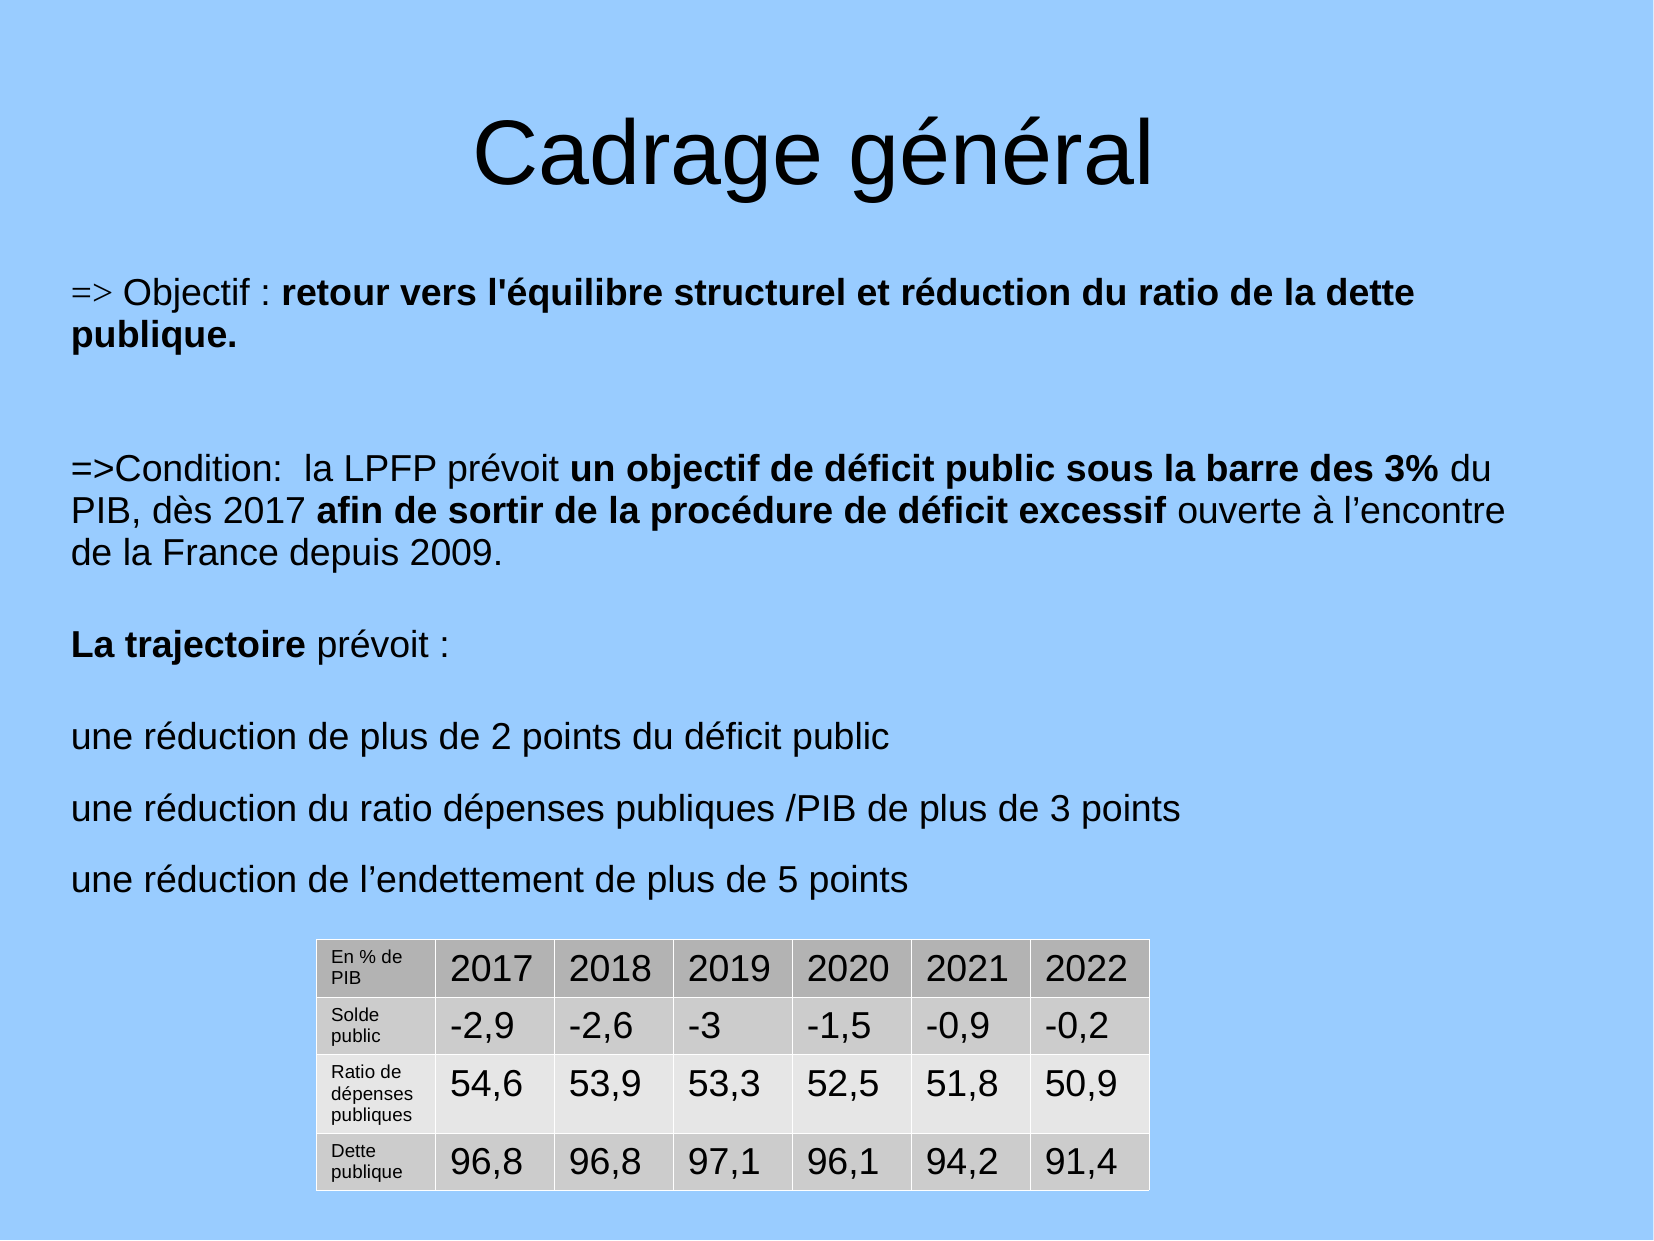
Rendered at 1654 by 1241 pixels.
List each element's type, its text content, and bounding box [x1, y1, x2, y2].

table_header En % de PIB [317, 940, 435, 997]
table_cell Solde public [317, 998, 435, 1054]
table_cell 54,6 [436, 1055, 554, 1133]
table_cell 91,4 [1031, 1134, 1149, 1190]
table_header 2019 [674, 940, 792, 997]
table_cell 96,8 [436, 1134, 554, 1190]
table_cell 96,8 [555, 1134, 673, 1190]
table_cell 94,2 [912, 1134, 1030, 1190]
table_header 2018 [555, 940, 673, 997]
table_cell -0,2 [1031, 998, 1149, 1054]
table_cell Dette publique [317, 1134, 435, 1190]
table_cell 51,8 [912, 1055, 1030, 1133]
table_cell 53,3 [674, 1055, 792, 1133]
table_cell 97,1 [674, 1134, 792, 1190]
table_cell 52,5 [793, 1055, 911, 1133]
table_cell 53,9 [555, 1055, 673, 1133]
table_cell Ratio de dépenses publiques [317, 1055, 435, 1133]
table_header 2022 [1031, 940, 1149, 997]
table_cell -2,6 [555, 998, 673, 1054]
table_cell 50,9 [1031, 1055, 1149, 1133]
table_header 2021 [912, 940, 1030, 997]
table_cell -0,9 [912, 998, 1030, 1054]
table_header 2017 [436, 940, 554, 997]
table_cell -3 [674, 998, 792, 1054]
table_cell 96,1 [793, 1134, 911, 1190]
table_cell -2,9 [436, 998, 554, 1054]
list => Objectif : retour vers l'équilibre structurel et réduction du ratio de la dette publique. =>Condition: la LPFP prévoit un objectif de déficit public sous la barre des 3% du PIB, dès 2017 afin de sortir de la procédure de déficit excessif ouverte à l’encontre de la France depuis 2009. La trajectoire prévoit : une réduction de plus de 2 points du déficit public une réduction du ratio dépenses publiques /PIB de plus de 3 points une réduction de l’endettement de plus de 5 points [70, 271, 1548, 1170]
table_cell -1,5 [793, 998, 911, 1054]
title Cadrage général [82, 49, 1571, 257]
table_header 2020 [793, 940, 911, 997]
